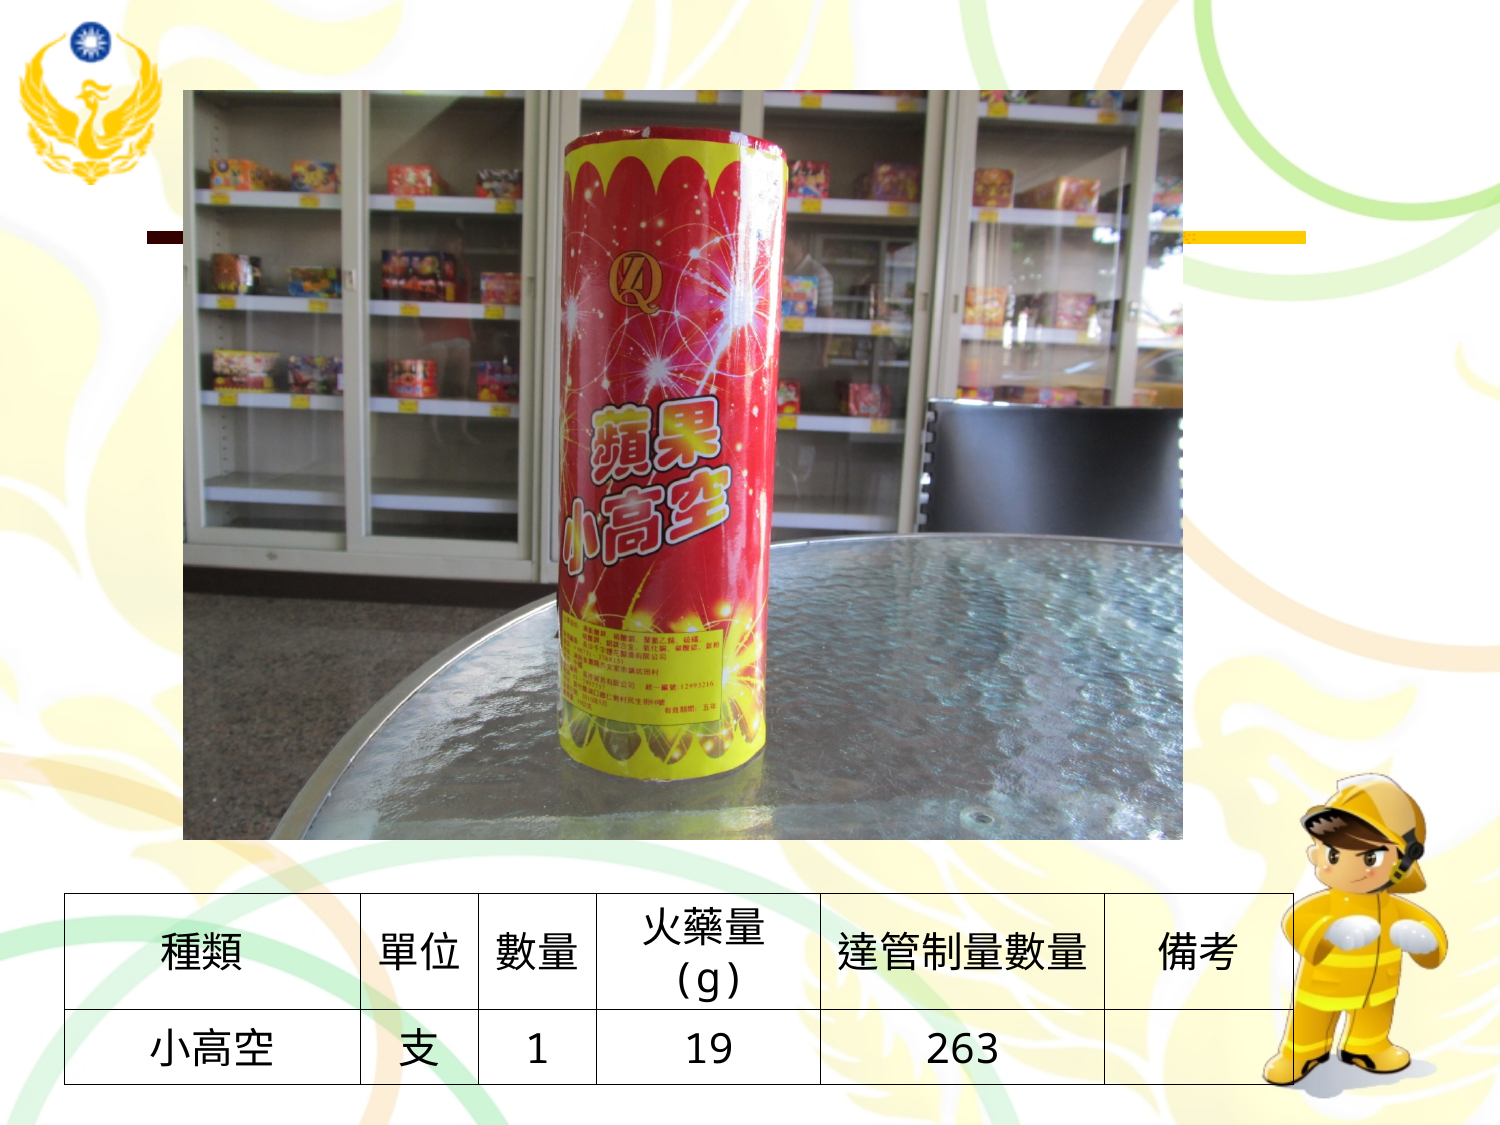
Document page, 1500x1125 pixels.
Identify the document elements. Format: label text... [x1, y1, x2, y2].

table_header 備考 [1105, 894, 1293, 1009]
table_header 數量 [479, 894, 596, 1009]
table_cell [1105, 1010, 1293, 1084]
table_header 火藥量(g) [597, 894, 820, 1009]
table_cell 支 [361, 1010, 478, 1084]
table_cell 263 [821, 1010, 1104, 1084]
picture [0, 0, 1500, 1125]
table_cell 19 [597, 1010, 820, 1084]
table_cell 1 [479, 1010, 596, 1084]
table_header 單位 [361, 894, 478, 1009]
table_header 種類 [65, 894, 360, 1009]
table_header 達管制量數量 [821, 894, 1104, 1009]
table_cell 小高空 [65, 1010, 360, 1084]
